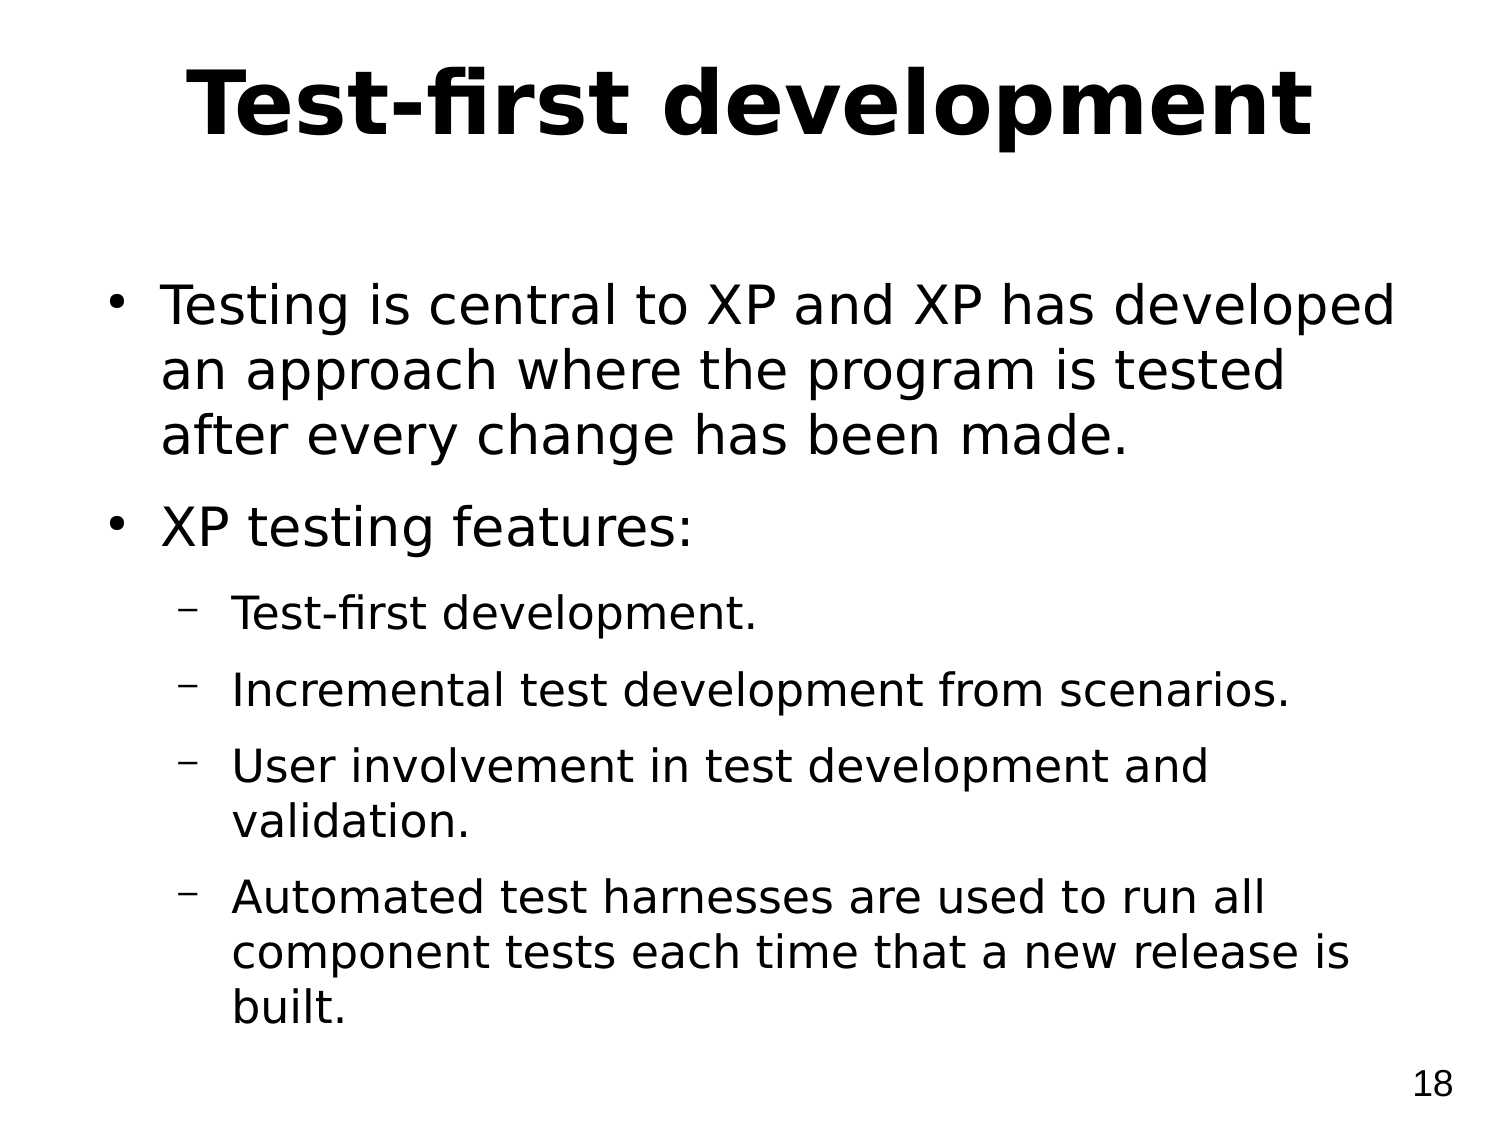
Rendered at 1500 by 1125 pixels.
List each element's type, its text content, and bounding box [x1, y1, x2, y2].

list Testing is central to XP and XP has developed an approach where the program is tested after every change has been made. XP testing features: Test-first development. Incremental test development from scenarios. User involvement in test development and validation. Automated test harnesses are used to run all component tests each time that a new release is built. [75, 263, 1425, 1063]
title Test-first development [75, 33, 1425, 166]
